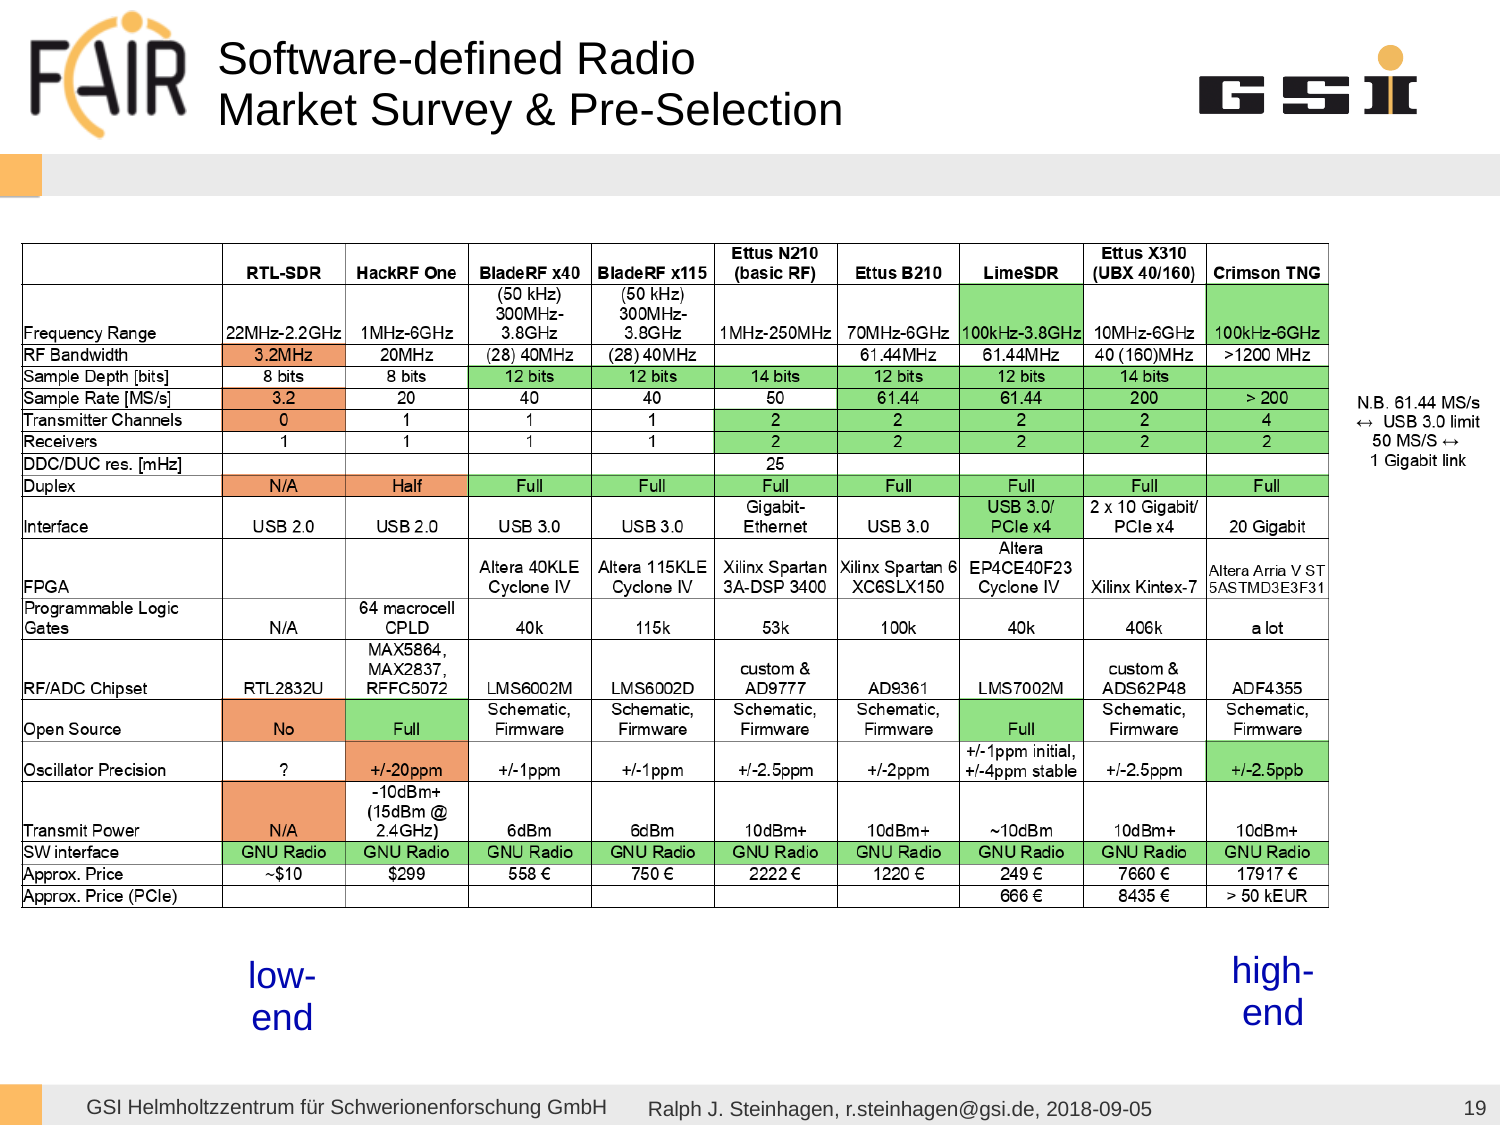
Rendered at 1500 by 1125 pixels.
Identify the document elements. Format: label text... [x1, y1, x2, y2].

text_box high-end [1192, 941, 1354, 1041]
title Software-defined Radio Market Survey & Pre-Selection [217, 20, 1109, 147]
picture [18, 238, 1488, 912]
picture [30, 9, 187, 141]
text_box low- end [201, 947, 364, 1046]
picture [1197, 42, 1419, 117]
